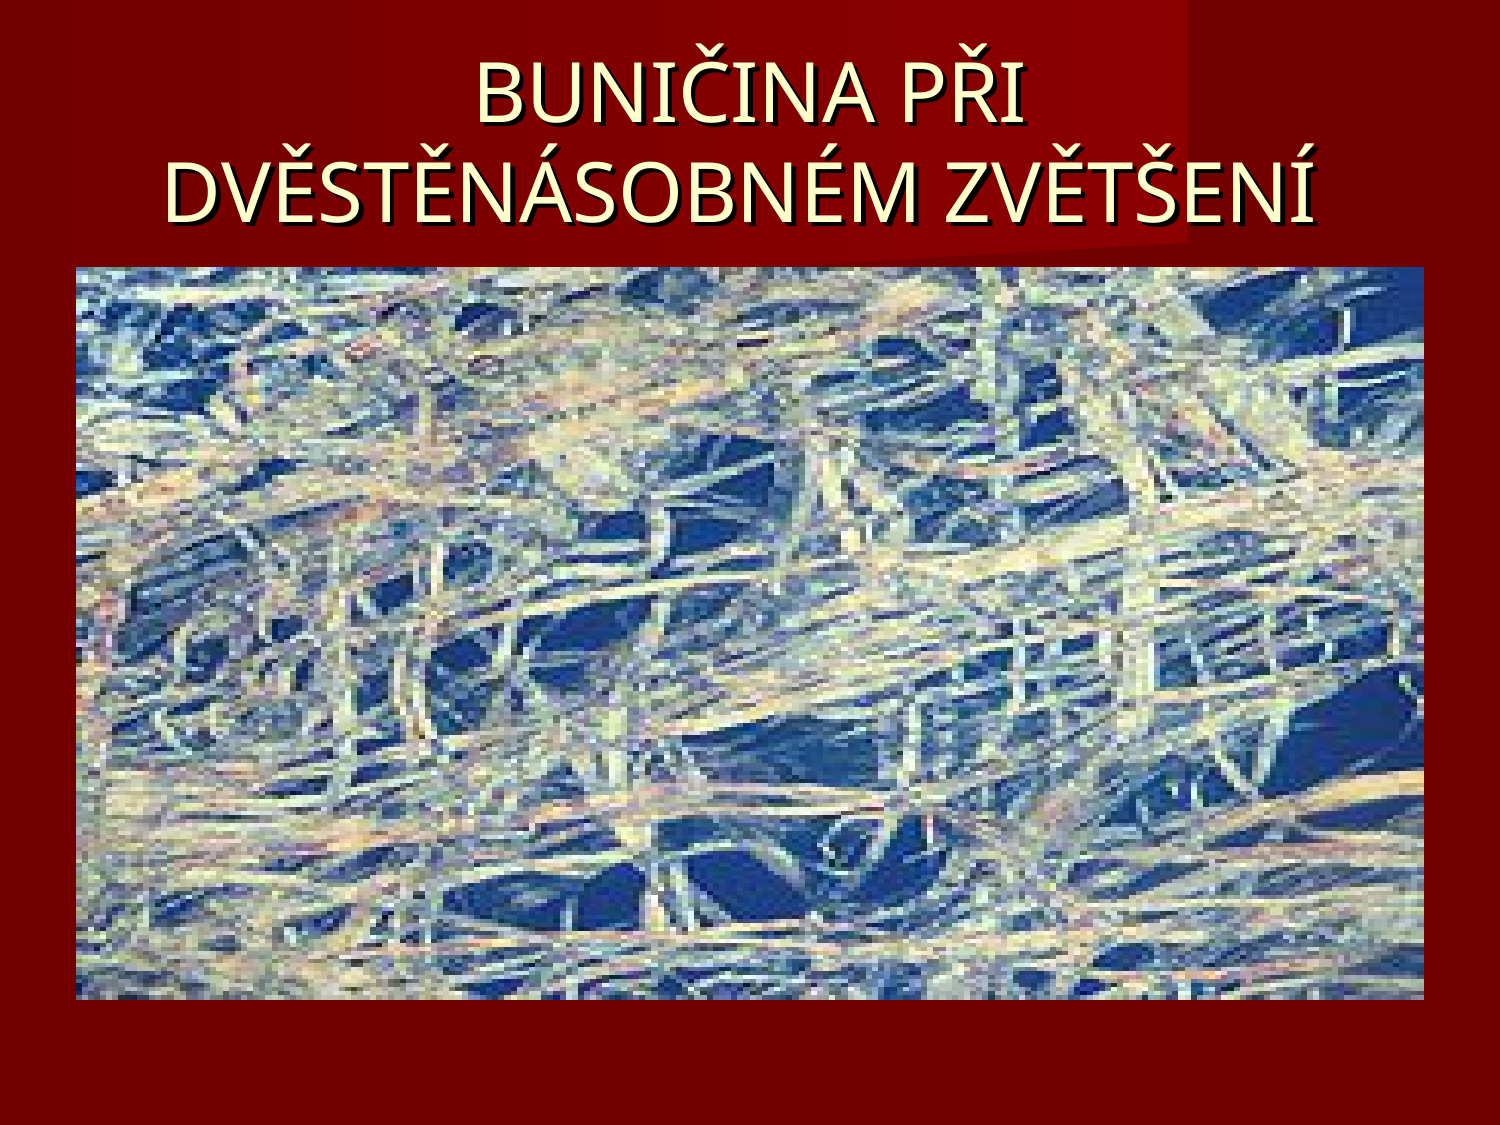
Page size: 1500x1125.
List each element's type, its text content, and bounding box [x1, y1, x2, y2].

picture [76, 267, 1424, 1000]
title BUNIČINA PŘI DVĚSTĚNÁSOBNÉM ZVĚTŠENÍ [75, 31, 1426, 247]
